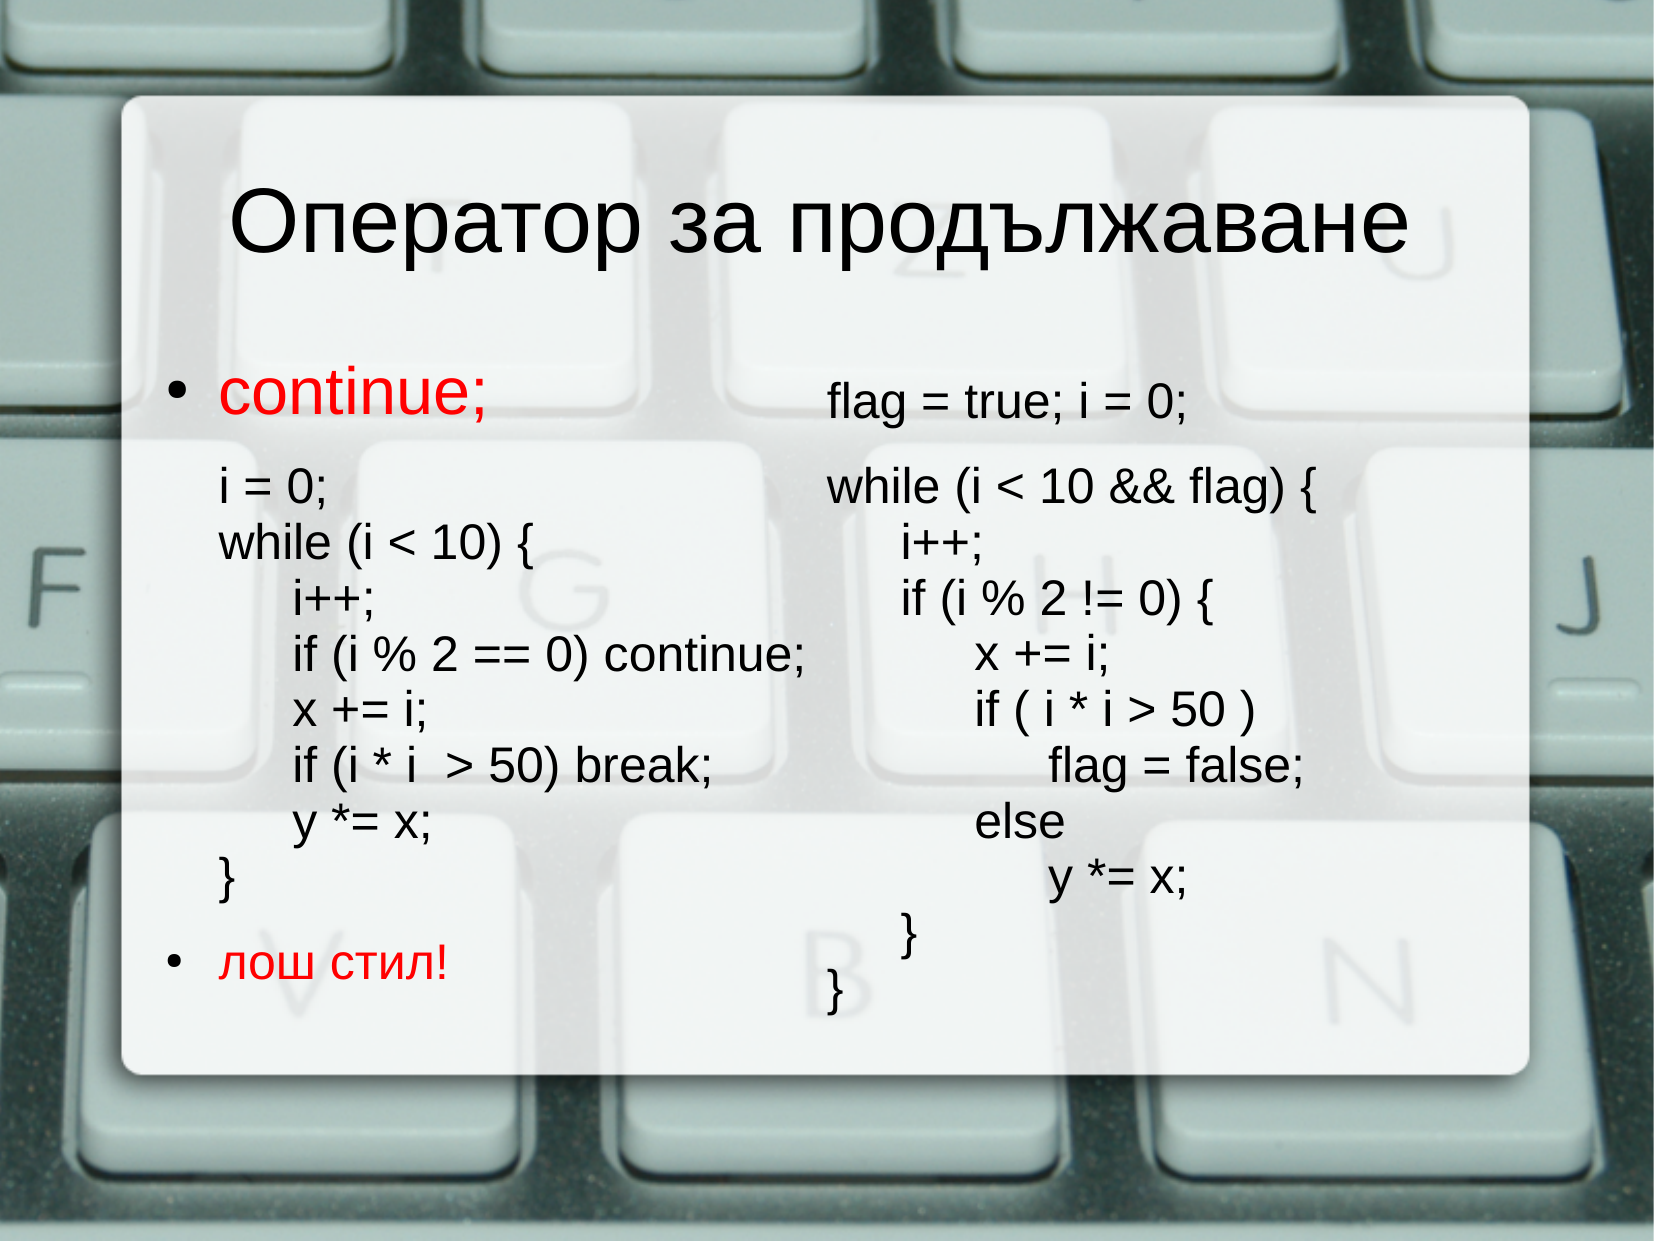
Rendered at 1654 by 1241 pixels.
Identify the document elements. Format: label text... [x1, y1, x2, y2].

picture [0, 0, 1654, 1241]
title Оператор за продължаване [135, 117, 1506, 325]
list continue; i = 0; while (i < 10) { i++; if (i % 2 == 0) continue; x += i; if (i * i > 50) break; y *= x; } лош стил! [147, 354, 811, 1074]
list flag = true; i = 0; while (i < 10 && flag) { i++; if (i % 2 != 0) { x += i; if ( i * i > 50 ) flag = false; else y *= x; } } [755, 373, 1512, 1093]
